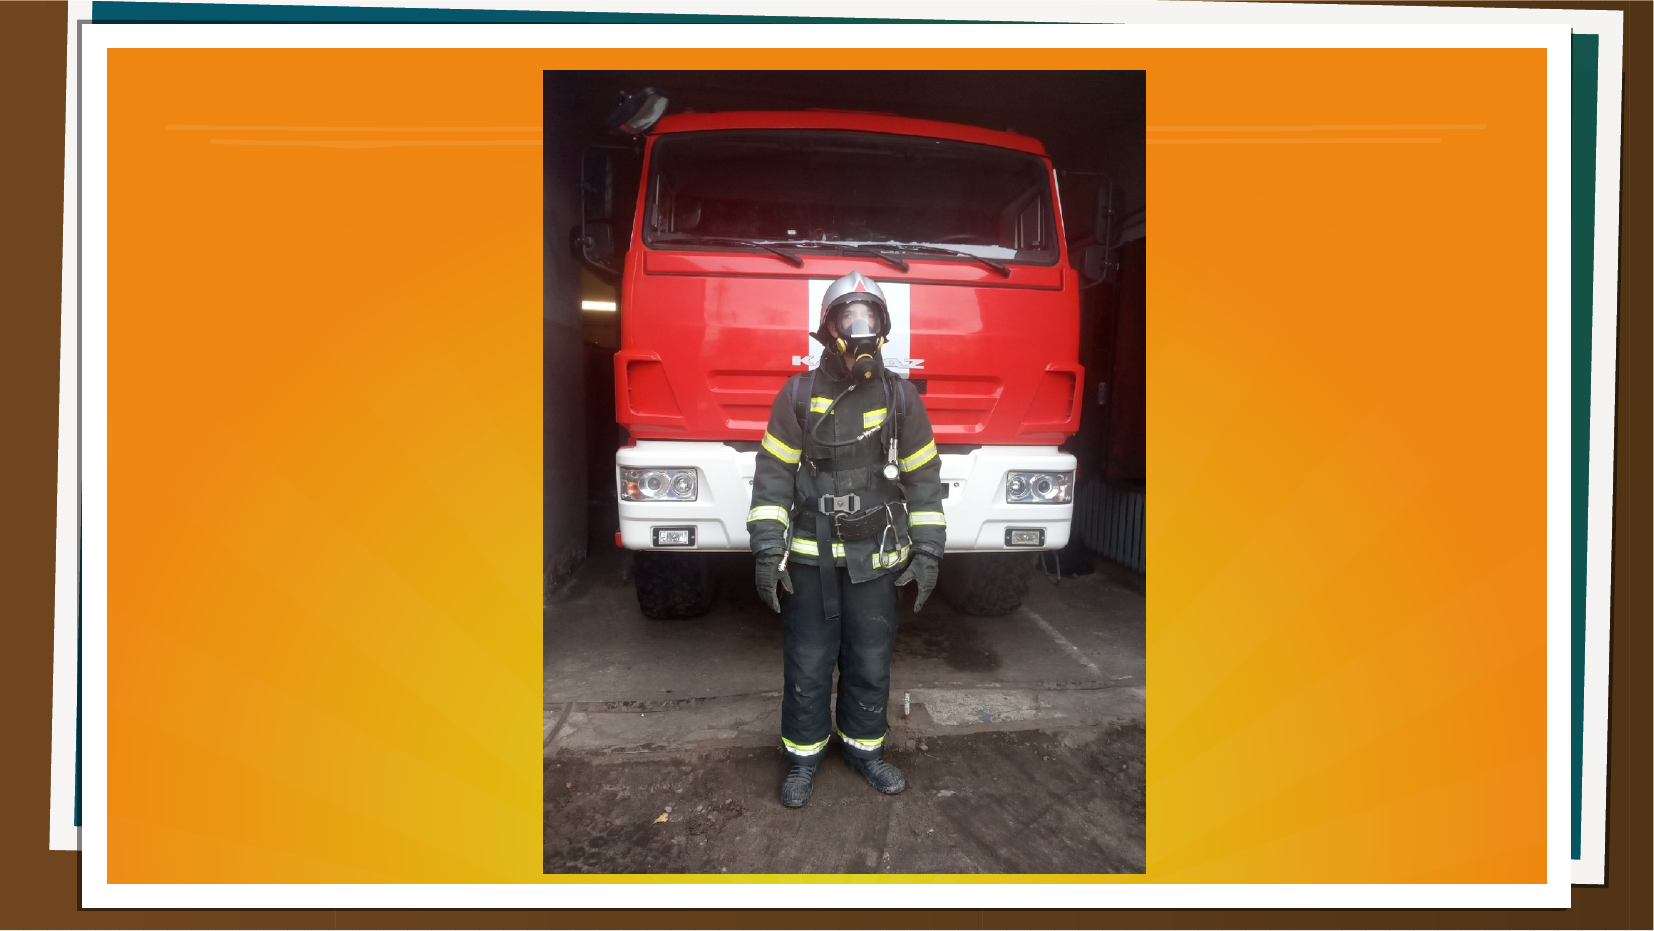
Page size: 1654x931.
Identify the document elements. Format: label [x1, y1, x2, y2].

picture [543, 70, 1146, 875]
